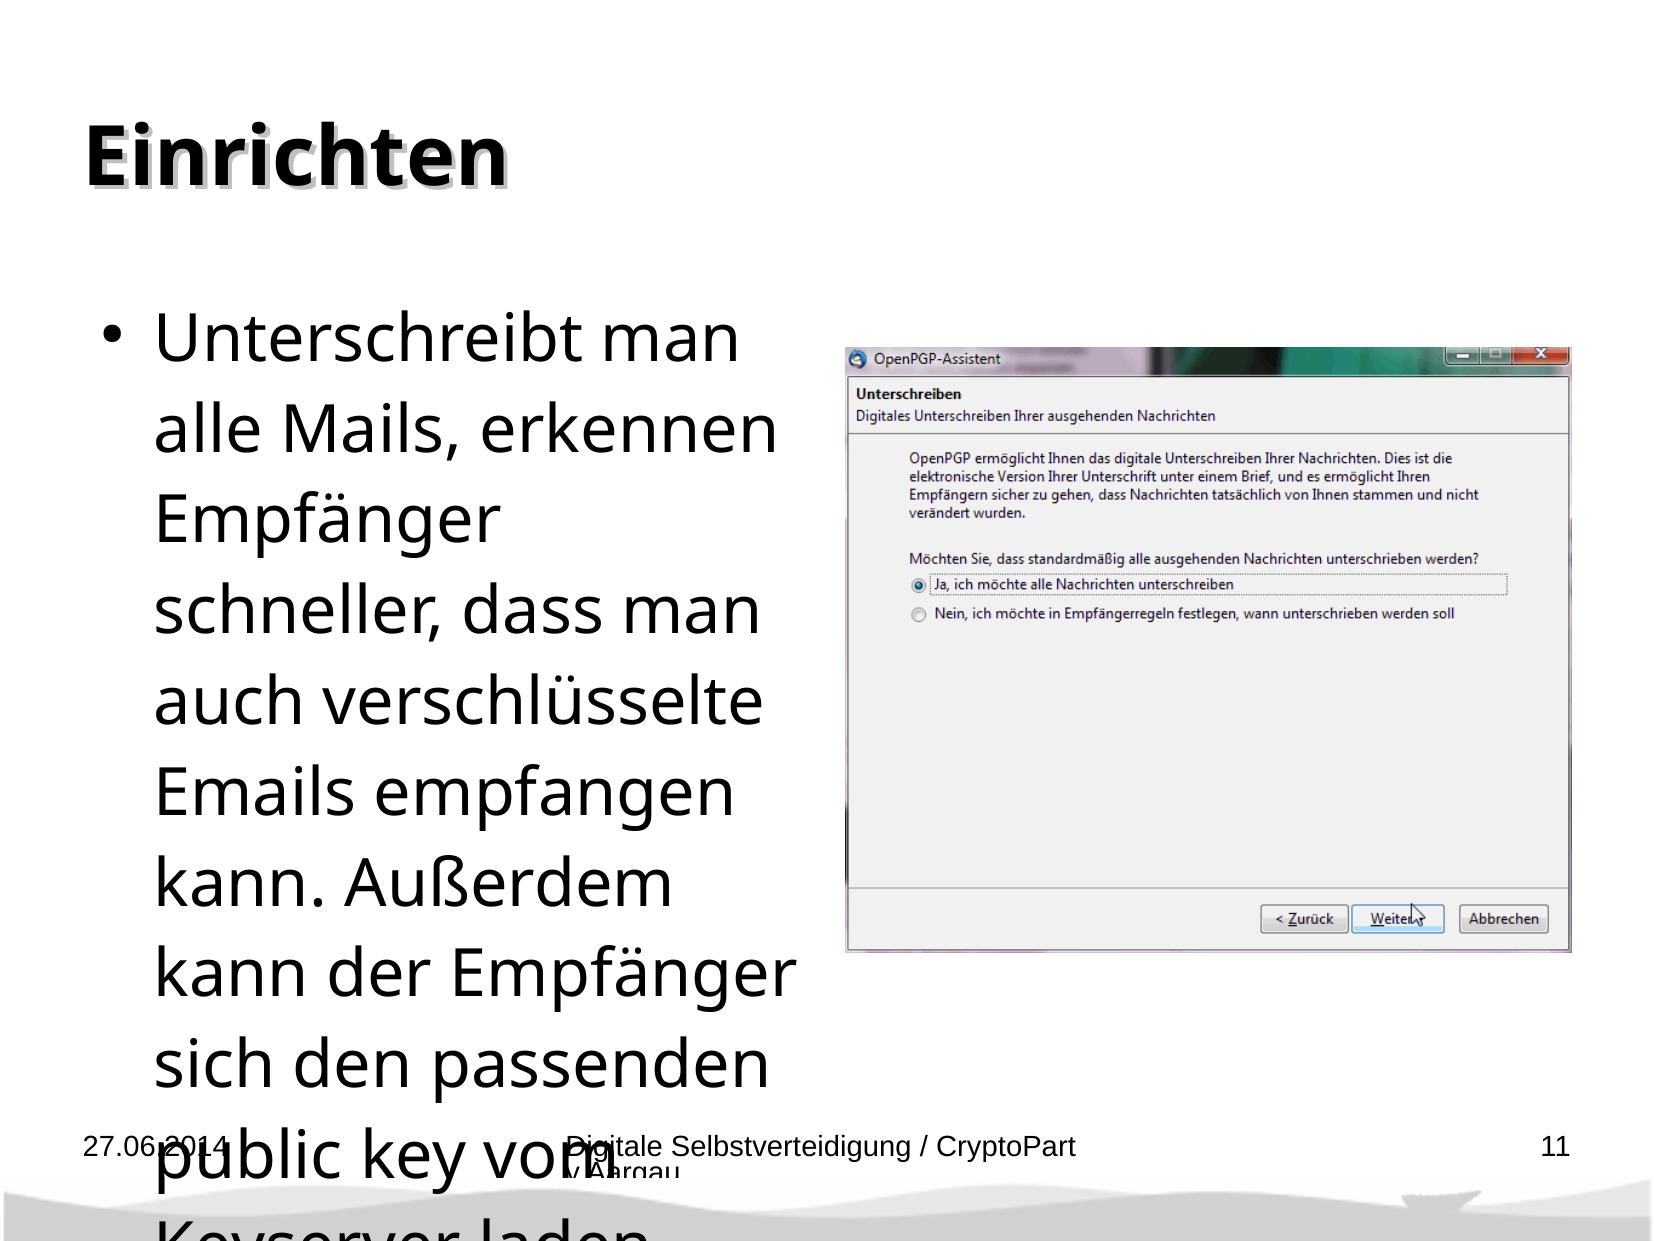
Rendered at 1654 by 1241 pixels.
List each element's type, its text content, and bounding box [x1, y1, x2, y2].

picture [586, 1237, 600, 1241]
picture [408, 1237, 422, 1241]
picture [3, 1178, 1654, 1241]
picture [546, 1237, 560, 1241]
title Einrichten [82, 49, 1571, 257]
list Unterschreibt man alle Mails, erkennen Empfänger schneller, dass man auch verschlüsselte Emails empfangen kann. Außerdem kann der Empfänger sich den passenden public key vom Keyserver laden (Enigmail kann das auch automatisch). [82, 290, 809, 1188]
picture [845, 347, 1572, 953]
picture [206, 1237, 220, 1241]
picture [309, 1237, 323, 1241]
